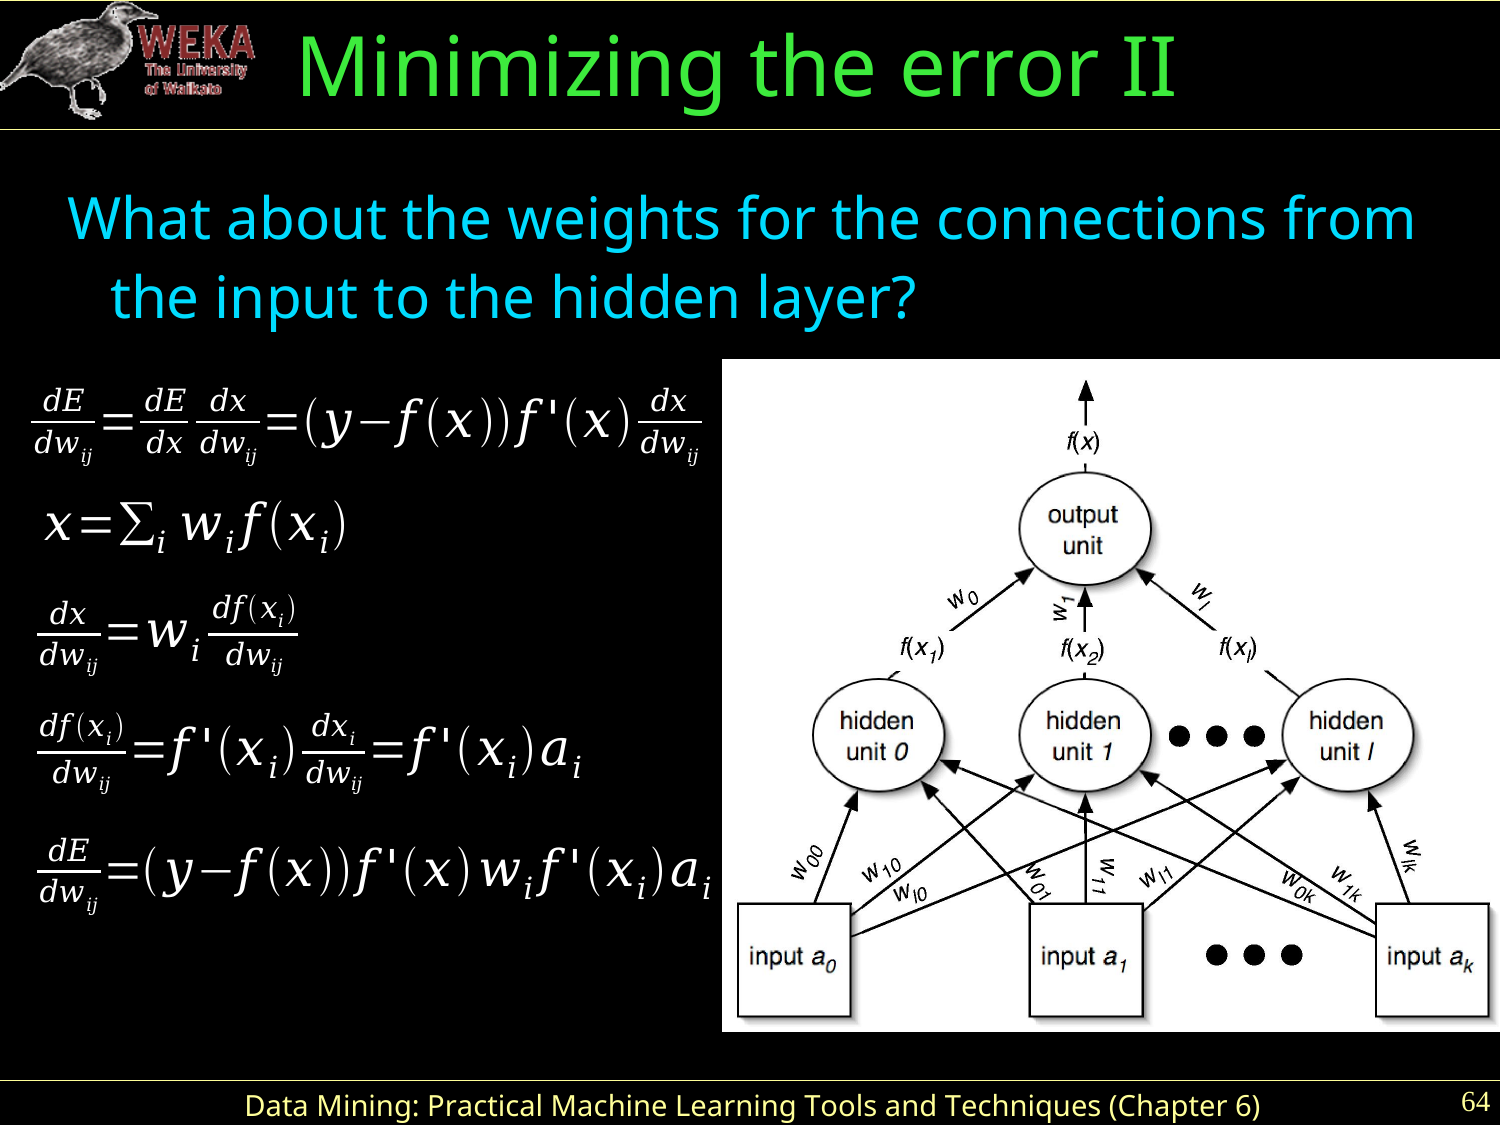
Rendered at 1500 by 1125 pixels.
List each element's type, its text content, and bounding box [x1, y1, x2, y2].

picture [0, 1, 266, 129]
chart [24, 383, 709, 466]
chart [37, 493, 355, 562]
chart [29, 708, 587, 795]
title Minimizing the error II [295, 0, 1486, 159]
list What about the weights for the connections from the input to the hidden layer? [67, 177, 1418, 1093]
chart [29, 590, 306, 678]
picture [722, 359, 1500, 1033]
chart [29, 833, 717, 916]
